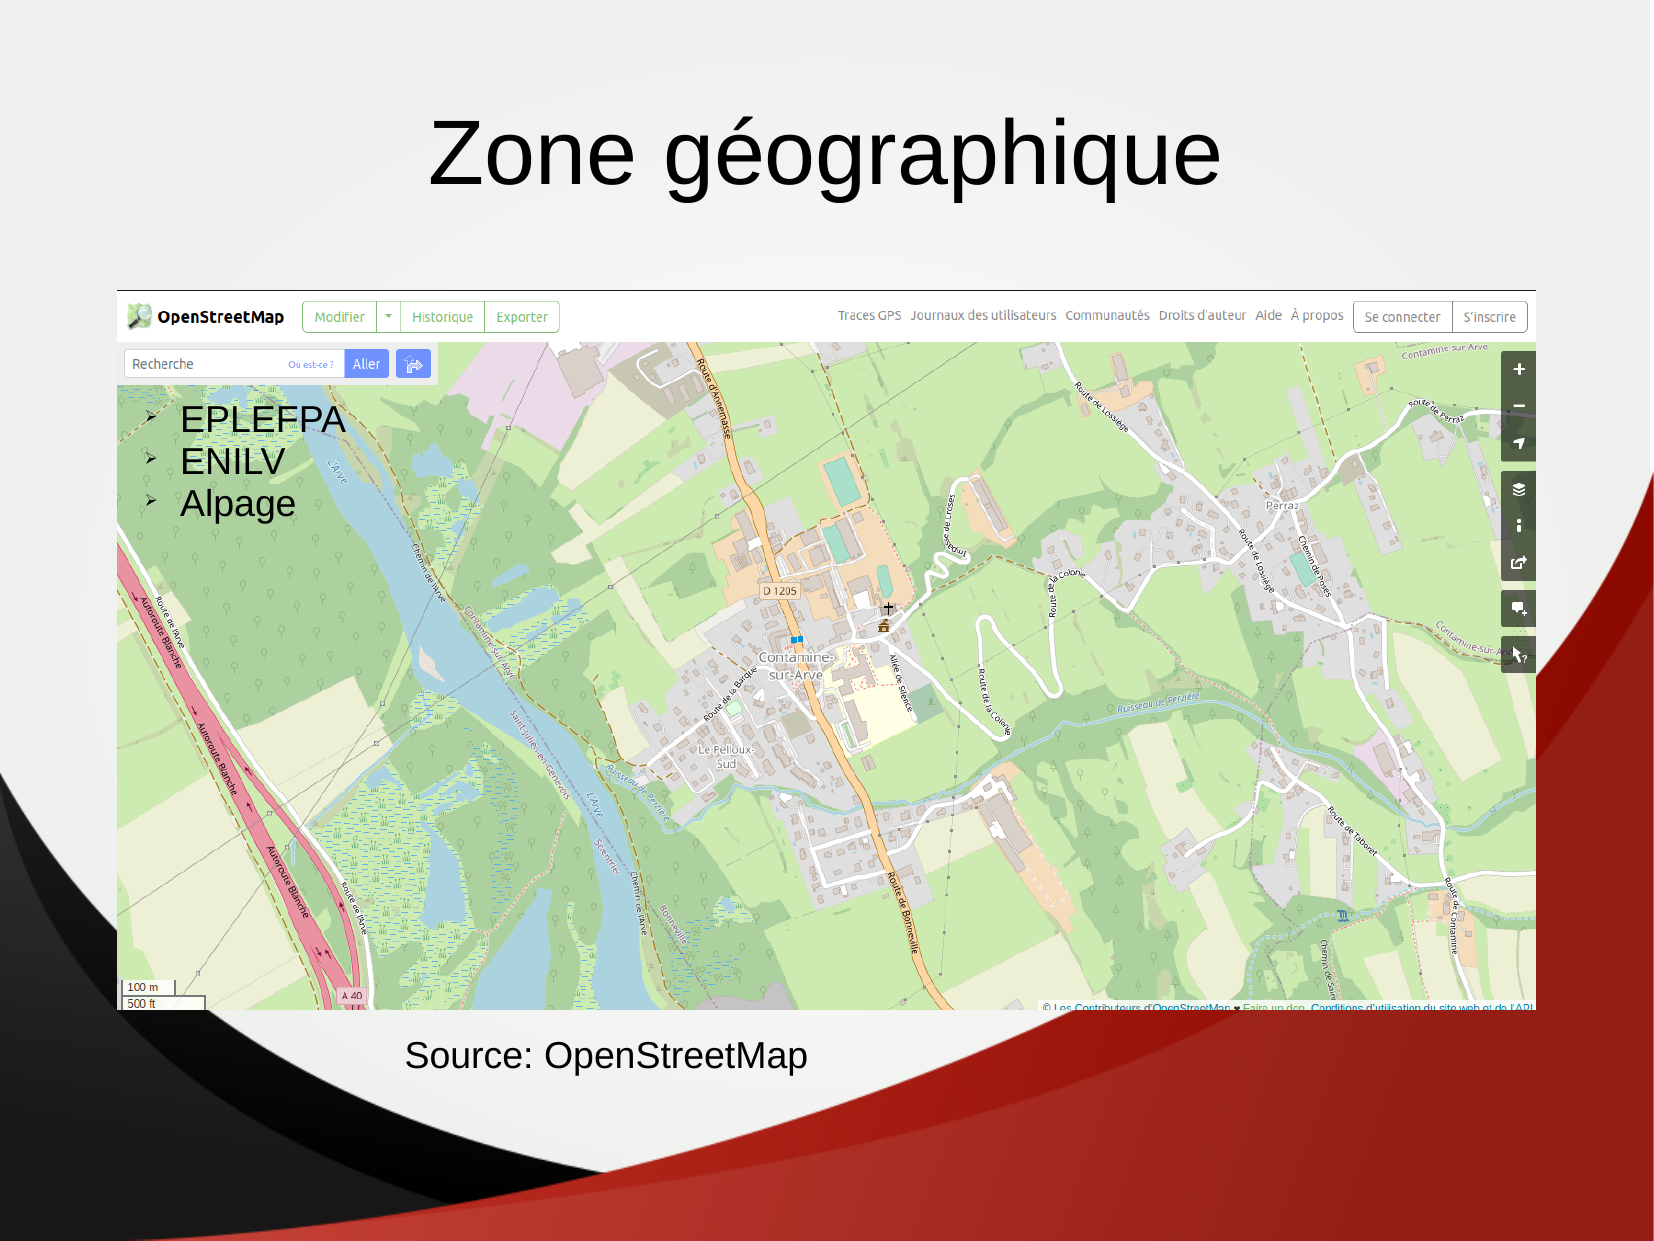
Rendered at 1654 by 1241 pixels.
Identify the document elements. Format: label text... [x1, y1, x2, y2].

text_box Source: OpenStreetMap [389, 1027, 824, 1085]
title Zone géographique [82, 49, 1571, 257]
picture [0, 0, 1654, 1241]
text_box EPLEFPA ENILV Alpage [129, 390, 362, 532]
